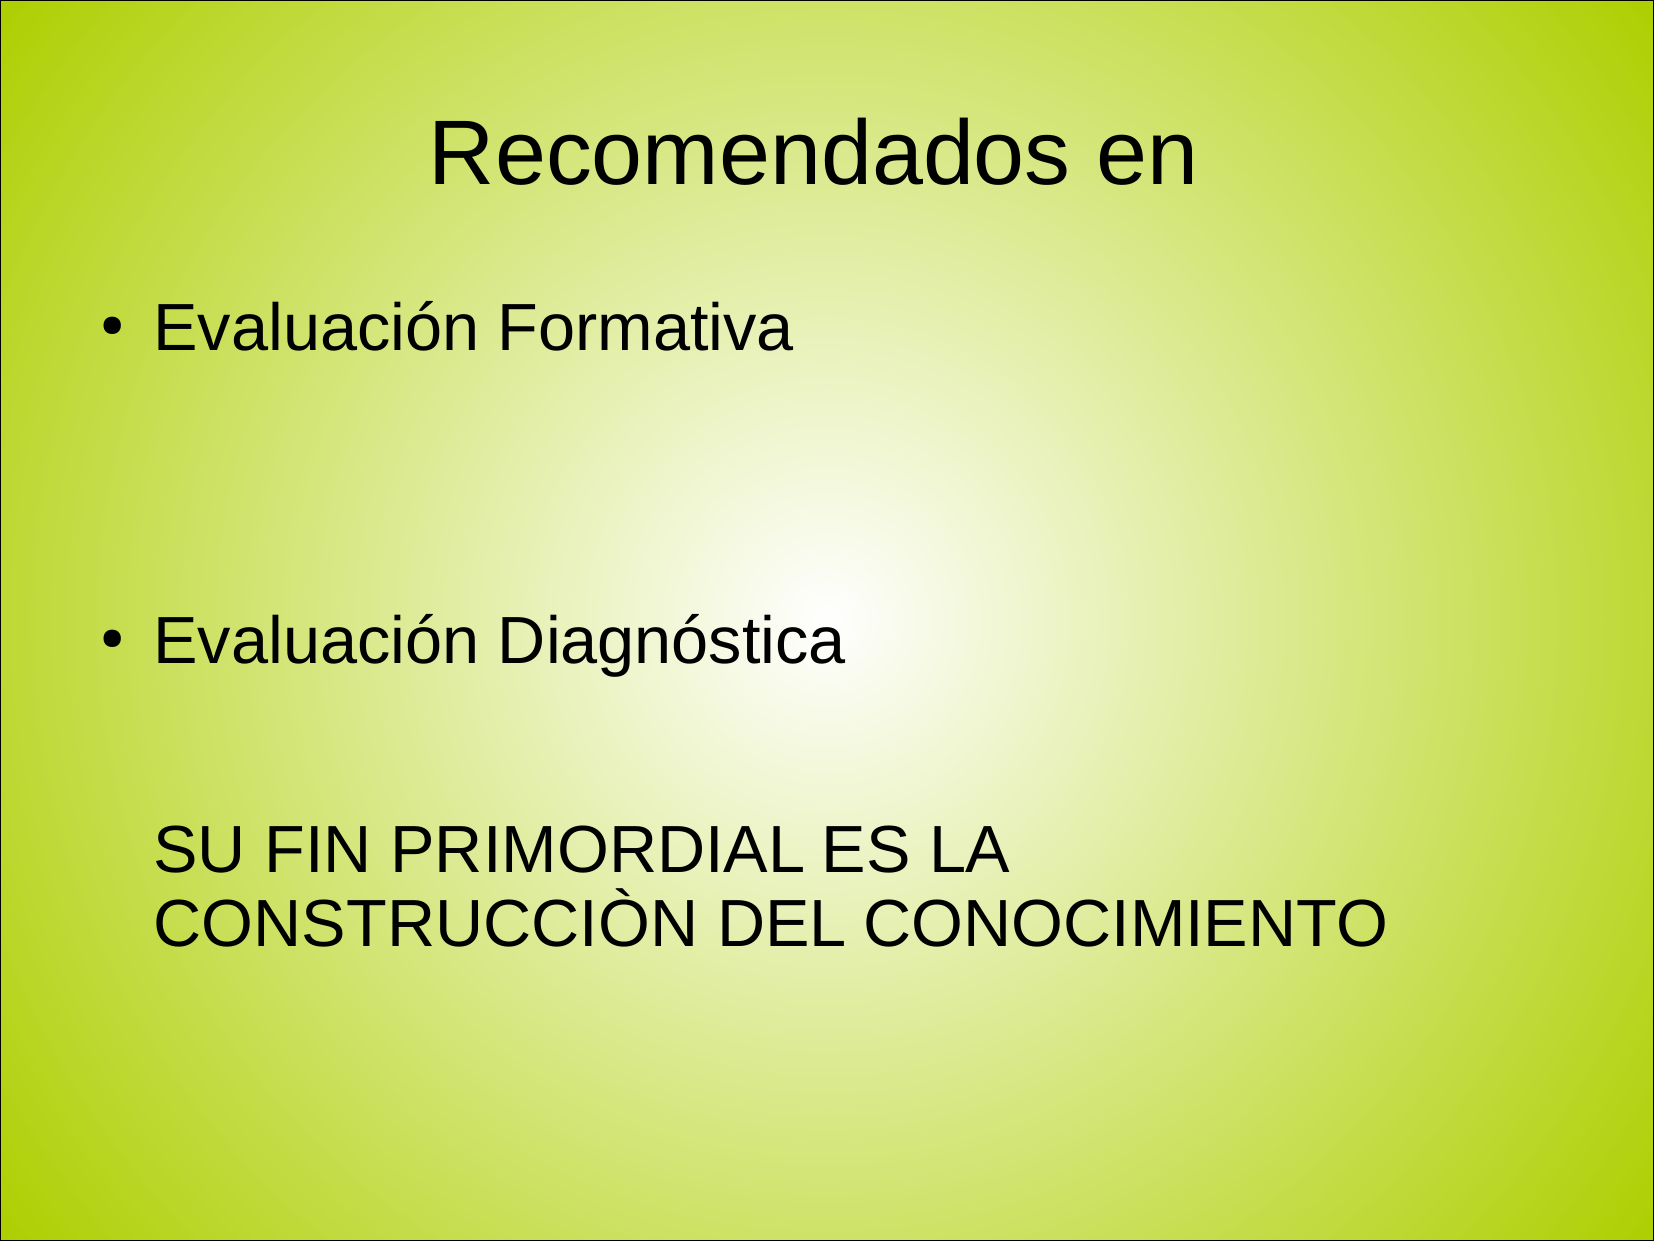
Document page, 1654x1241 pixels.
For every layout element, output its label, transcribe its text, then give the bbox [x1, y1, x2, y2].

text_box [0, 0, 1654, 1241]
title Recomendados en [82, 49, 1571, 257]
list Evaluación Formativa Evaluación Diagnóstica SU FIN PRIMORDIAL ES LA CONSTRUCCIÒN DEL CONOCIMIENTO [82, 290, 1571, 1109]
